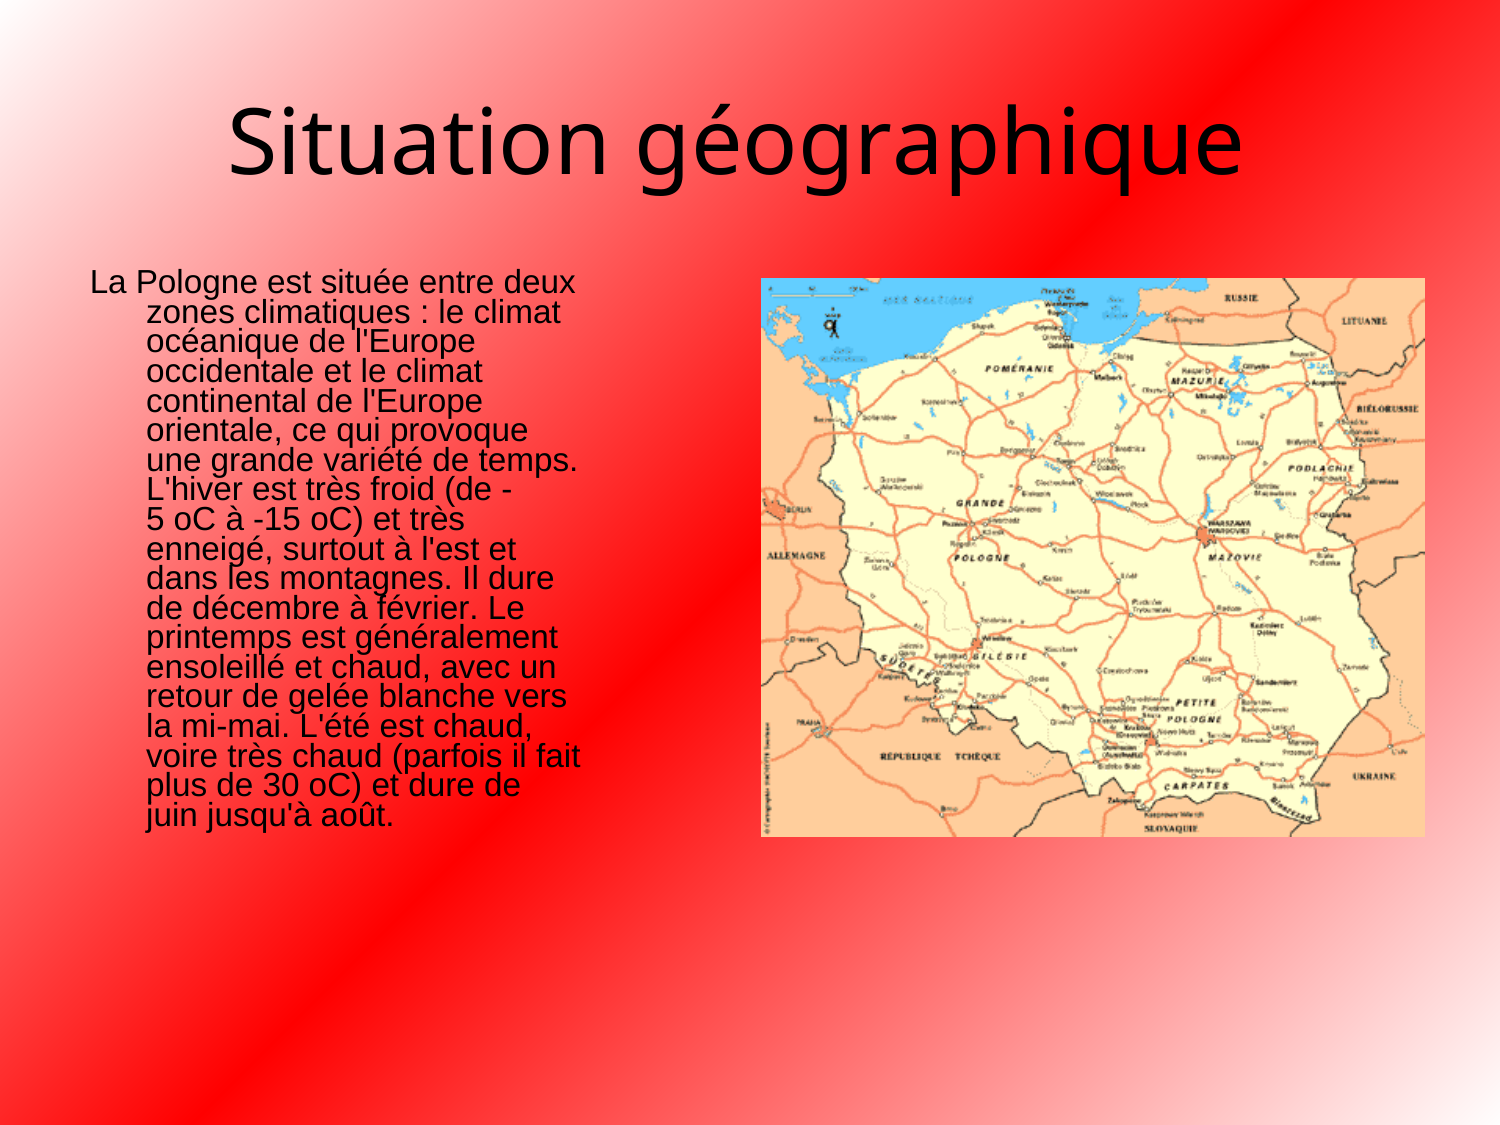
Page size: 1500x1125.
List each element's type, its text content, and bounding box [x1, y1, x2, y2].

list La Pologne est située entre deux zones climatiques : le climat océanique de l'Europe occidentale et le climat continental de l'Europe orientale, ce qui provoque une grande variété de temps. L'hiver est très froid (de -5 oC à -15 oC) et très enneigé, surtout à l'est et dans les montagnes. Il dure de décembre à février. Le printemps est généralement ensoleillé et chaud, avec un retour de gelée blanche vers la mi-mai. L'été est chaud, voire très chaud (parfois il fait plus de 30 oC) et dure de juin jusqu'à août. [75, 262, 597, 1006]
picture [761, 278, 1425, 837]
title Situation géographique [75, 45, 1426, 233]
